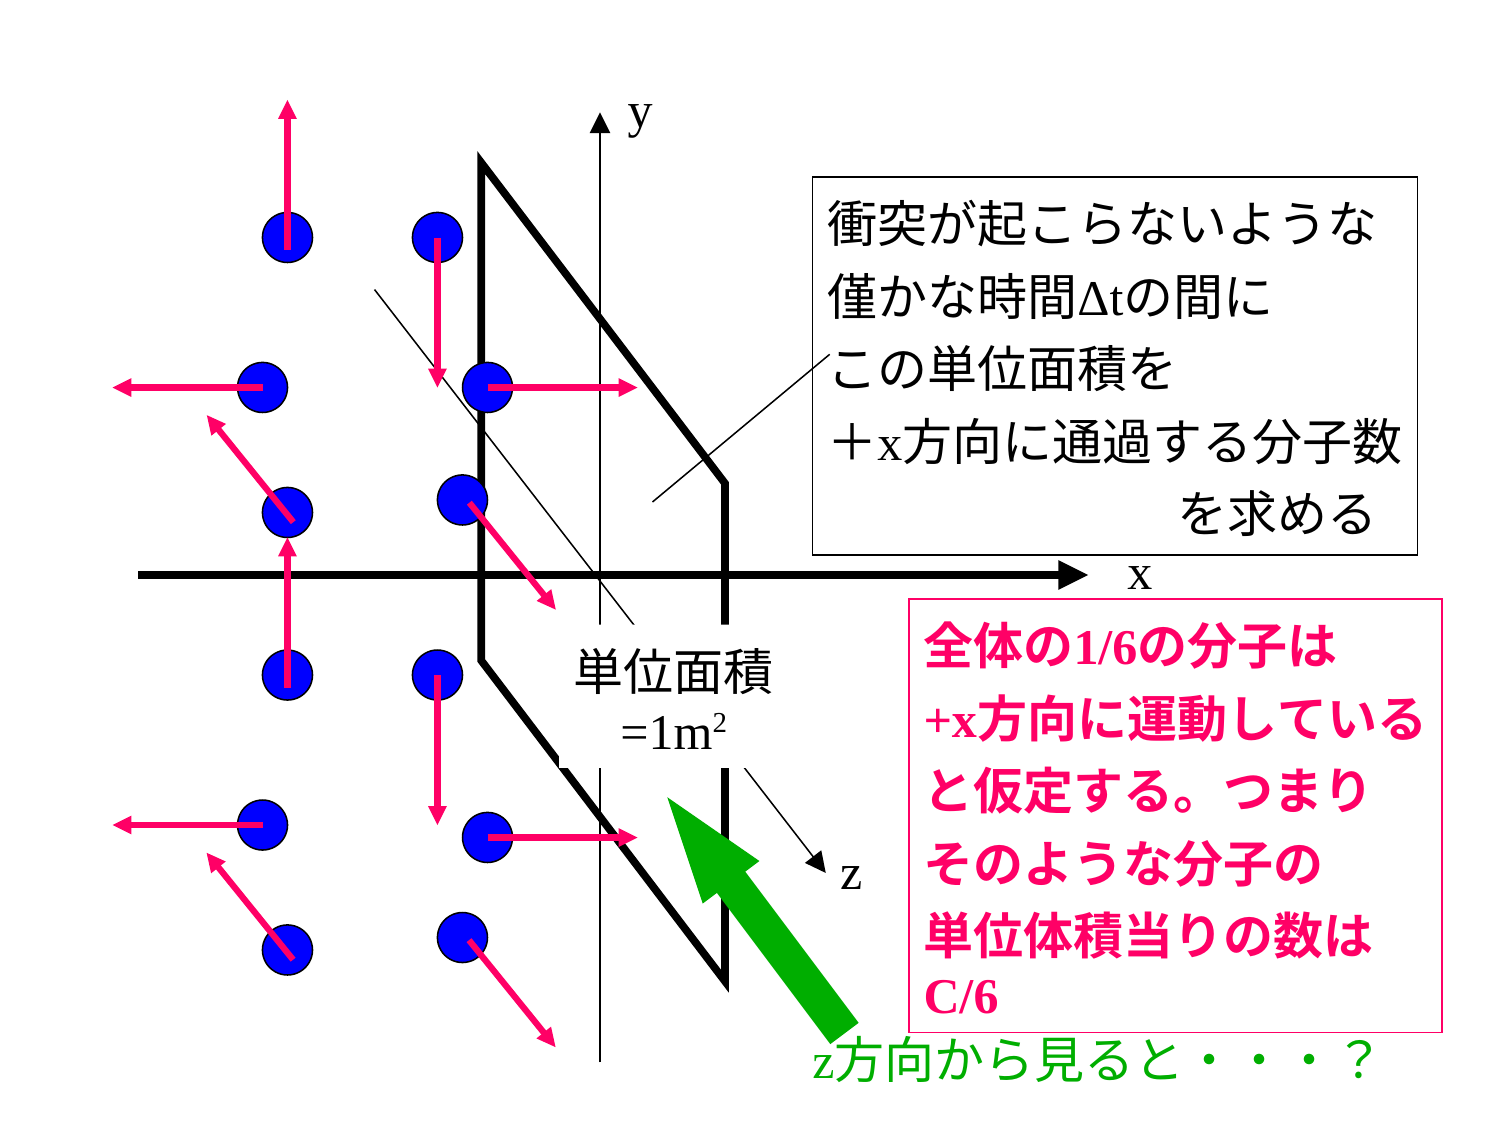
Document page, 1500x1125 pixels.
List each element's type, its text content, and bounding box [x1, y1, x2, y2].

text_box [437, 912, 488, 963]
text_box [462, 812, 513, 863]
text_box [437, 474, 488, 526]
text_box [462, 362, 513, 413]
text_box 全体の1/6の分子は +x方向に運動している と仮定する。つまり そのような分子の 単位体積当りの数は C/6 [908, 598, 1442, 1033]
text_box [237, 362, 288, 413]
text_box 単位面積 =1m2 [559, 624, 789, 768]
text_box z [825, 837, 878, 909]
text_box [262, 650, 313, 701]
text_box [262, 487, 313, 538]
text_box [412, 212, 463, 263]
text_box [262, 212, 313, 263]
text_box y [612, 74, 668, 146]
text_box x [1112, 556, 1168, 598]
text_box z方向から見ると・・・？ [797, 1013, 1400, 1102]
text_box [412, 650, 463, 700]
text_box [262, 924, 313, 976]
text_box 衝突が起こらないような 僅かな時間Δtの間に この単位面積を ＋x方向に通過する分子数 を求める [812, 177, 1418, 556]
text_box [237, 800, 288, 851]
